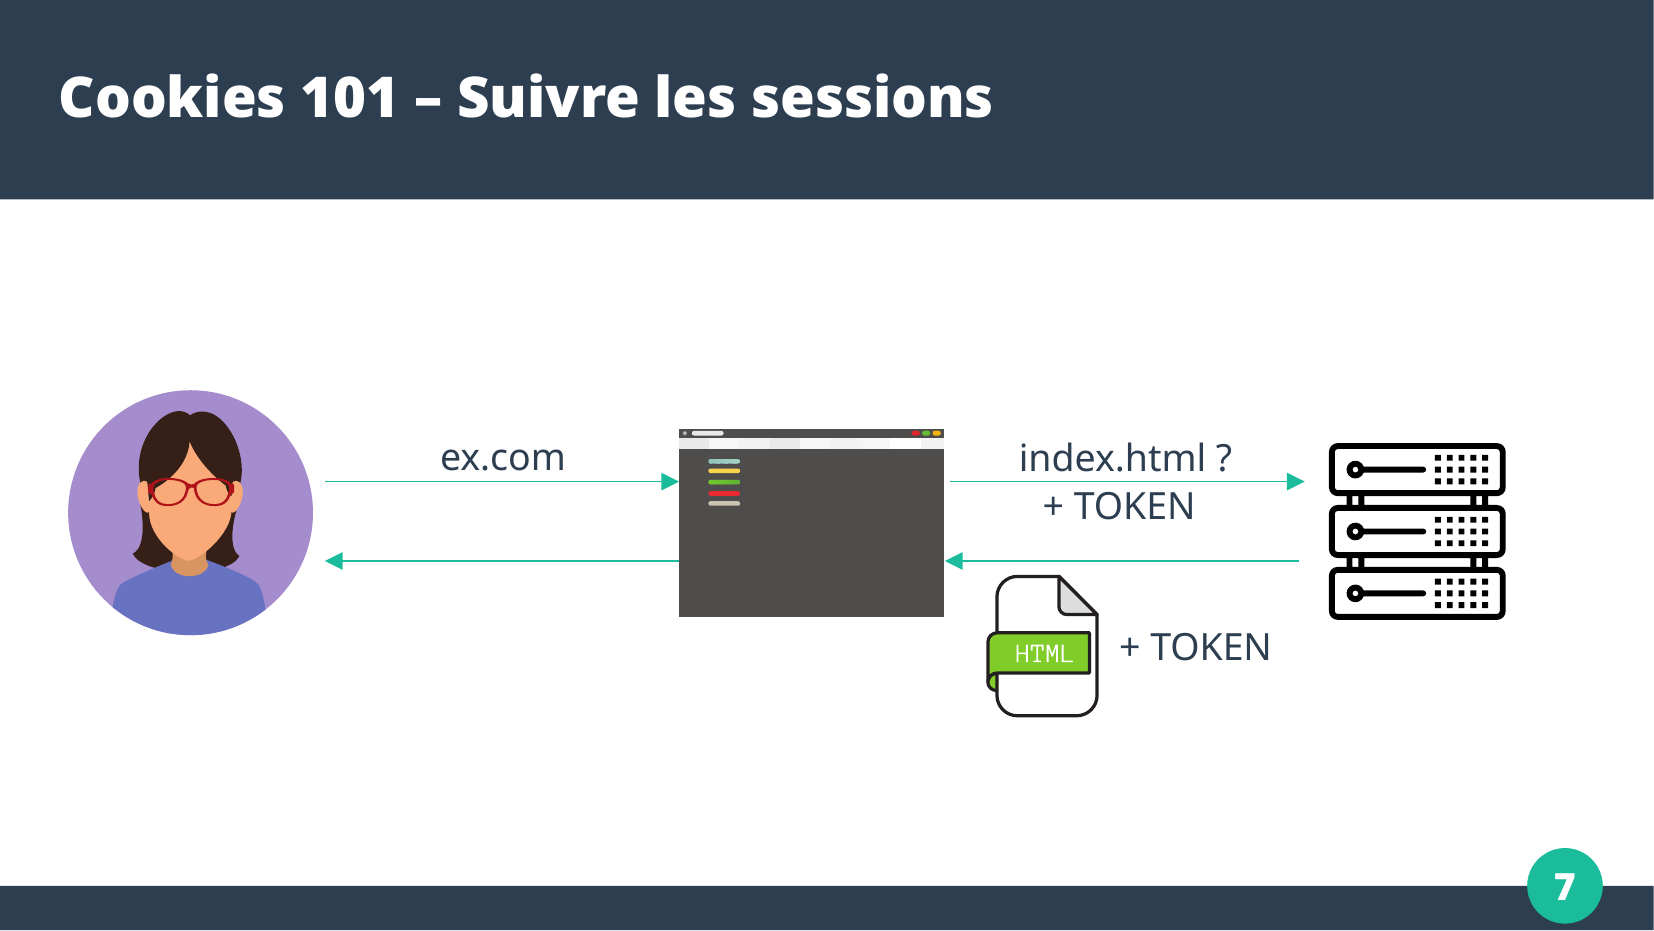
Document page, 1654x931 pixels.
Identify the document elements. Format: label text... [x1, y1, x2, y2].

text_box + TOKEN [1027, 472, 1230, 539]
text_box ex.com [425, 423, 592, 490]
picture [1328, 442, 1506, 621]
text_box + TOKEN [1104, 613, 1307, 680]
text_box index.html ? [1003, 424, 1266, 491]
picture [67, 383, 313, 636]
picture [986, 531, 1105, 737]
title Cookies 101 – Suivre les sessions [59, 37, 1595, 155]
picture [679, 429, 945, 617]
